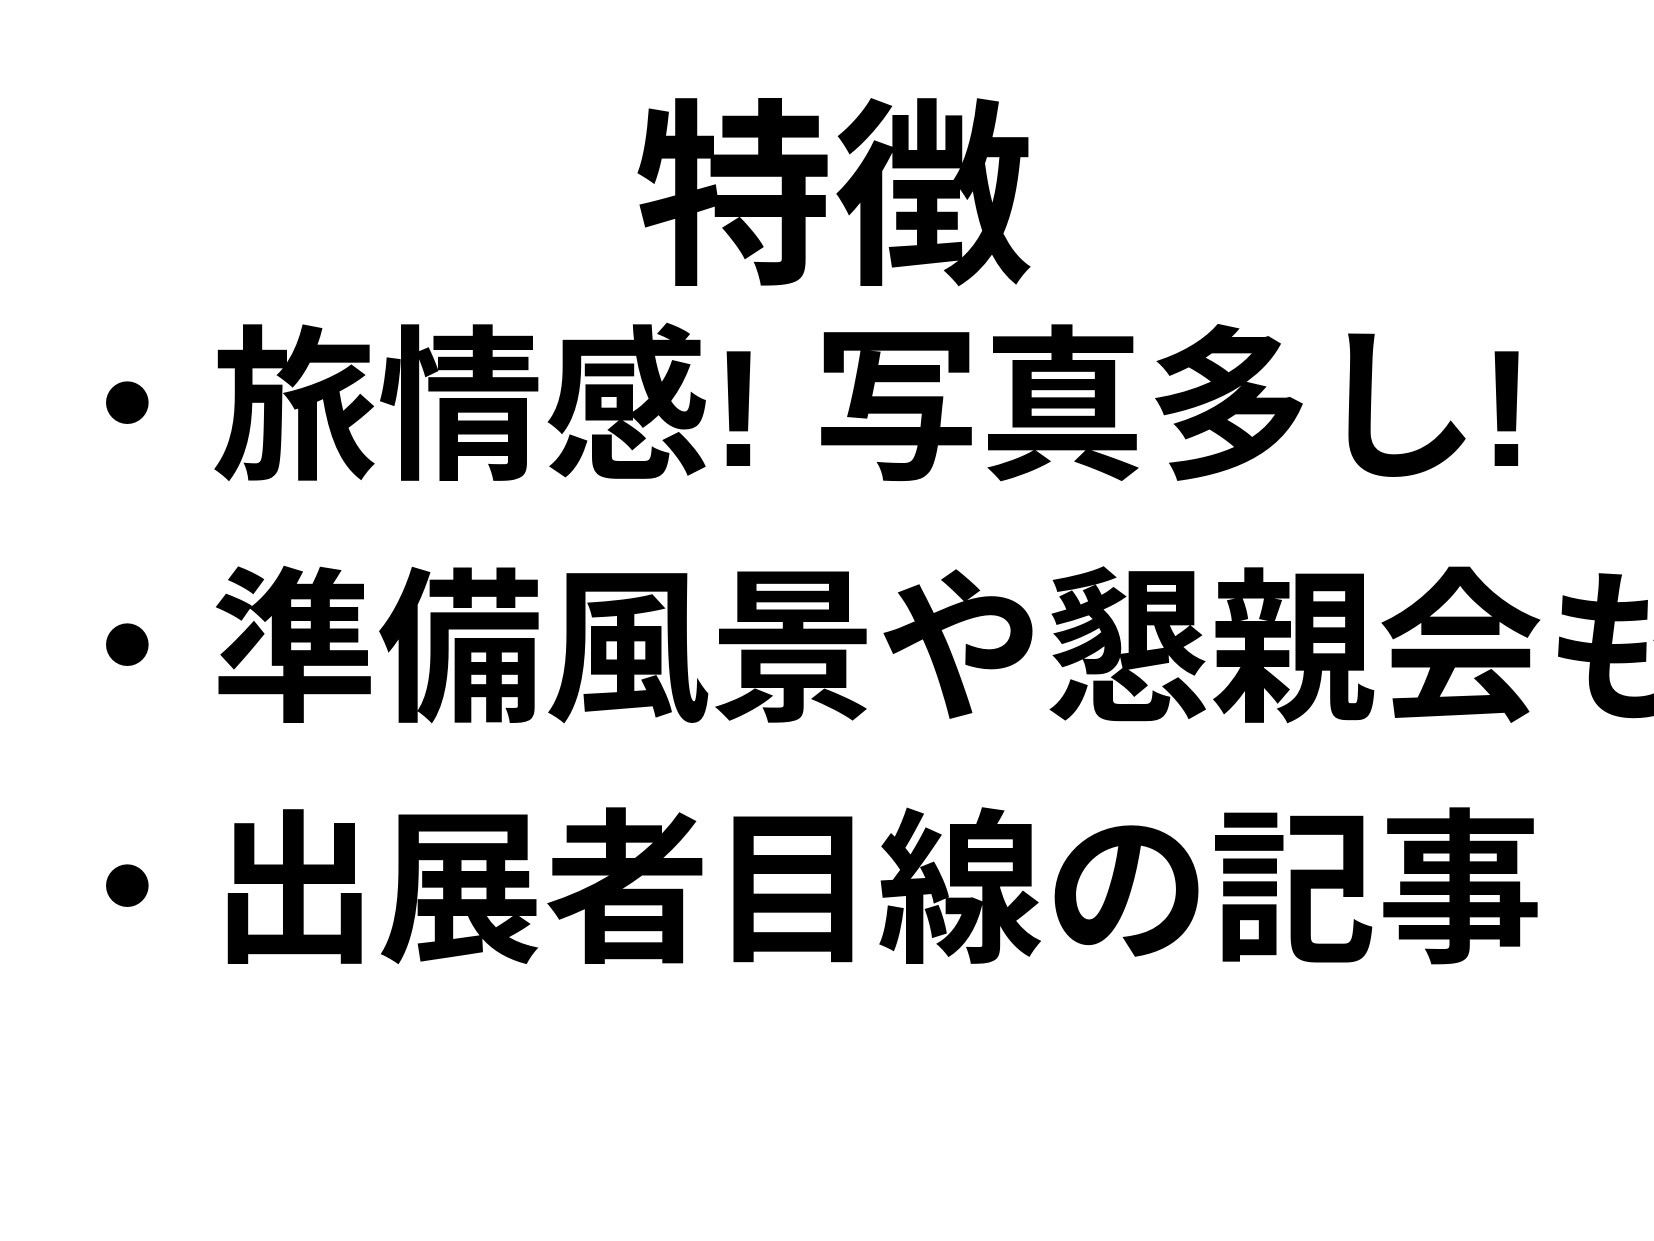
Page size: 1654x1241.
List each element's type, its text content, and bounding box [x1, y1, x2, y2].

text_box ・旅情感! 写真多し! ・準備風景や懇親会も ・出展者目線の記事 [29, 265, 1614, 801]
text_box 特徴 [620, 29, 1051, 245]
